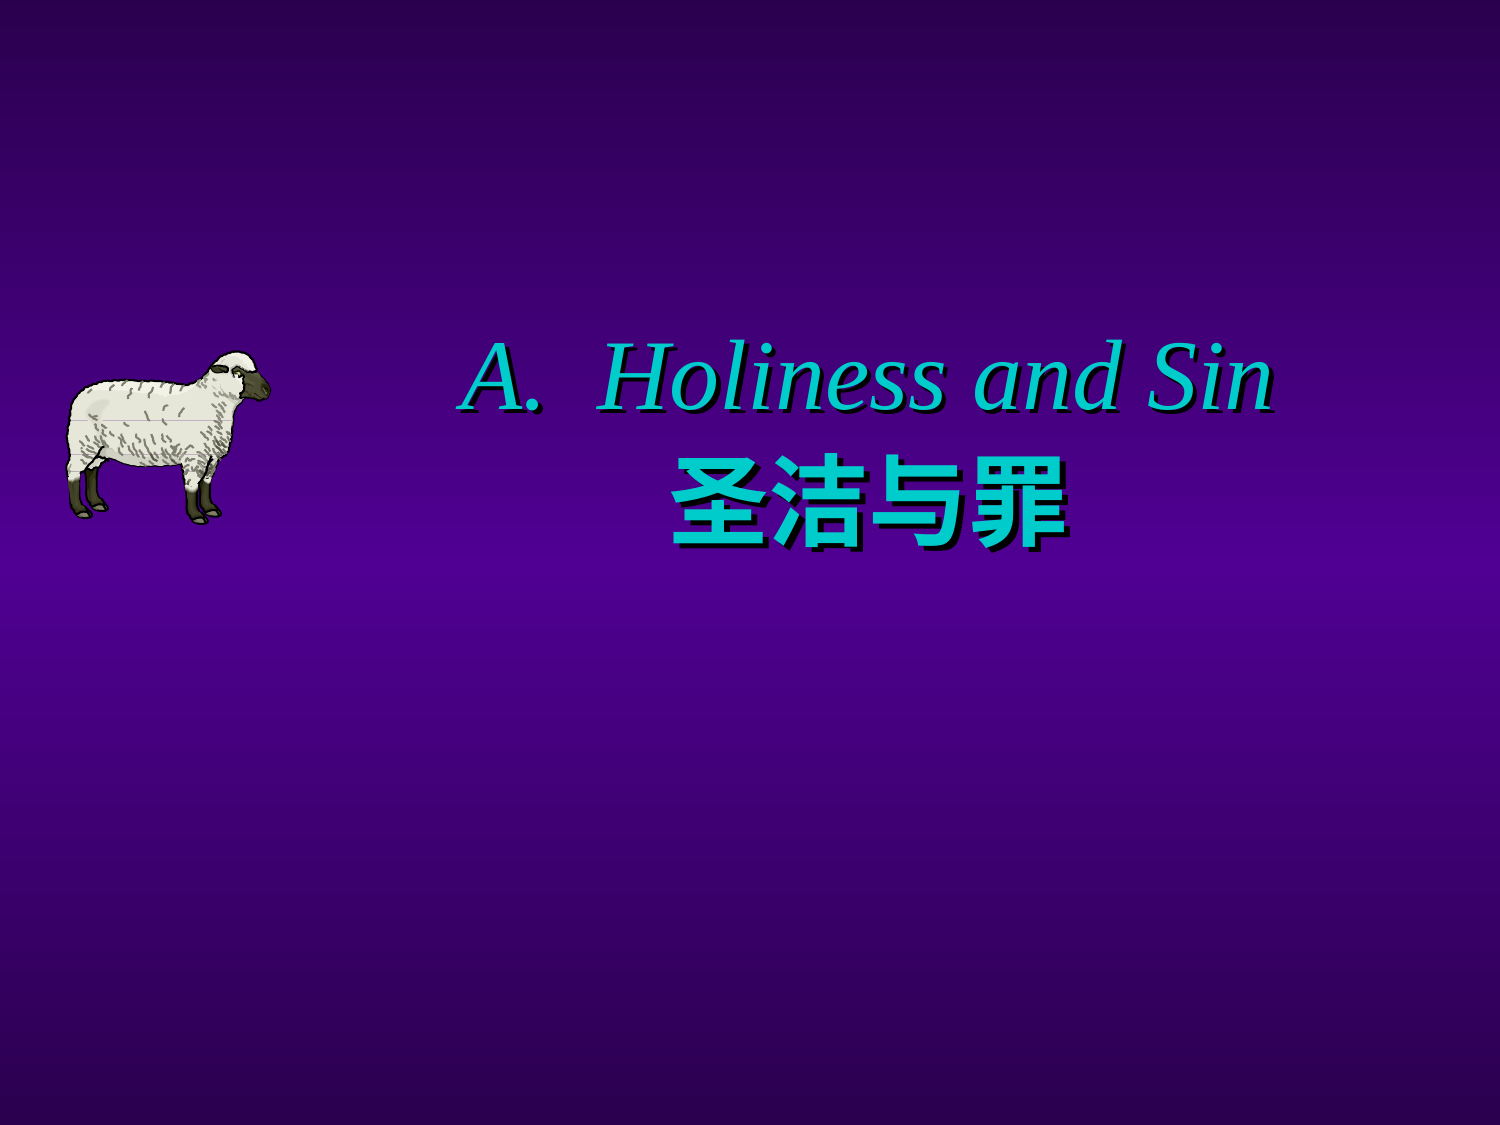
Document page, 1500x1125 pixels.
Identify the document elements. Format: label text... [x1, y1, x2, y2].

title A. Holiness and Sin 圣洁与罪 [237, 322, 1500, 565]
